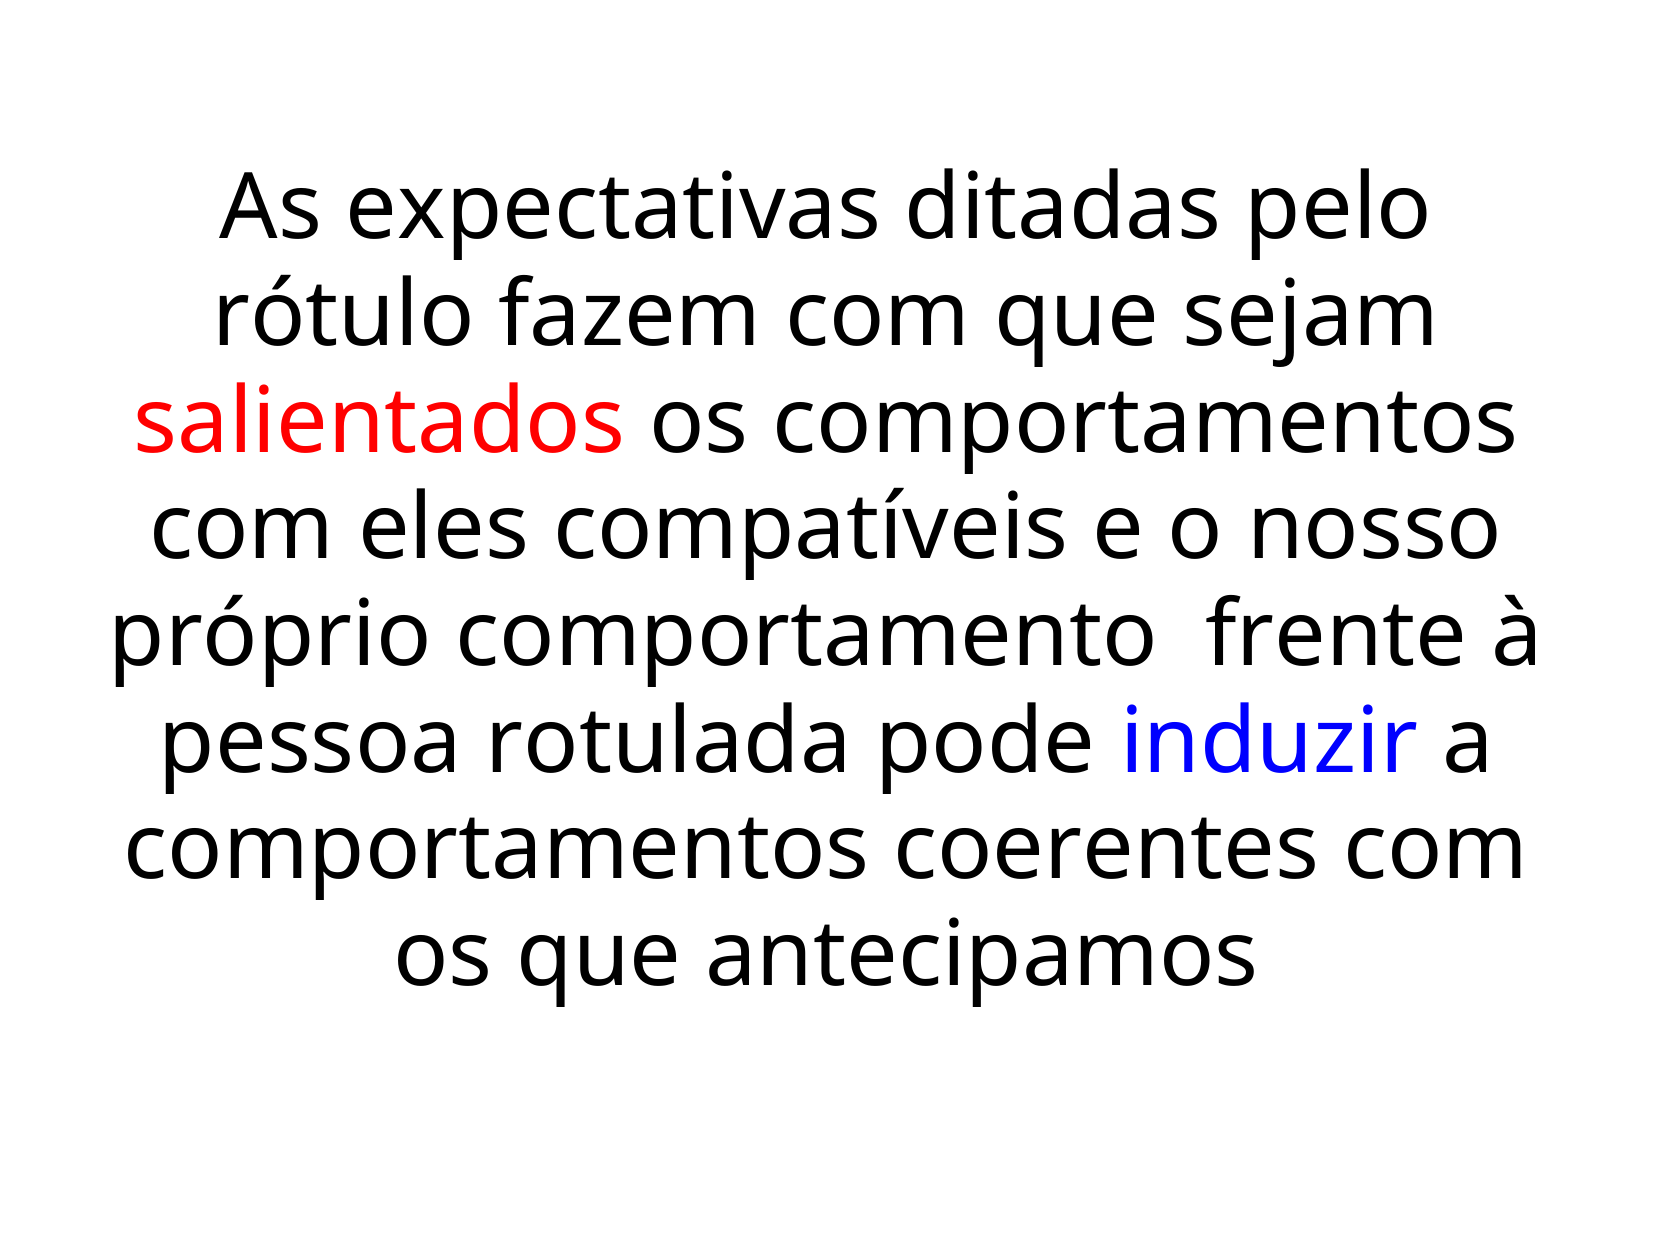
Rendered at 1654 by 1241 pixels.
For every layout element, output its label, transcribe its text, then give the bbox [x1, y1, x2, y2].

text_box As expectativas ditadas pelo rótulo fazem com que sejam salientados os comportamentos com eles compatíveis e o nosso próprio comportamento frente à pessoa rotulada pode induzir a comportamentos coerentes com os que antecipamos [82, 49, 1571, 1109]
